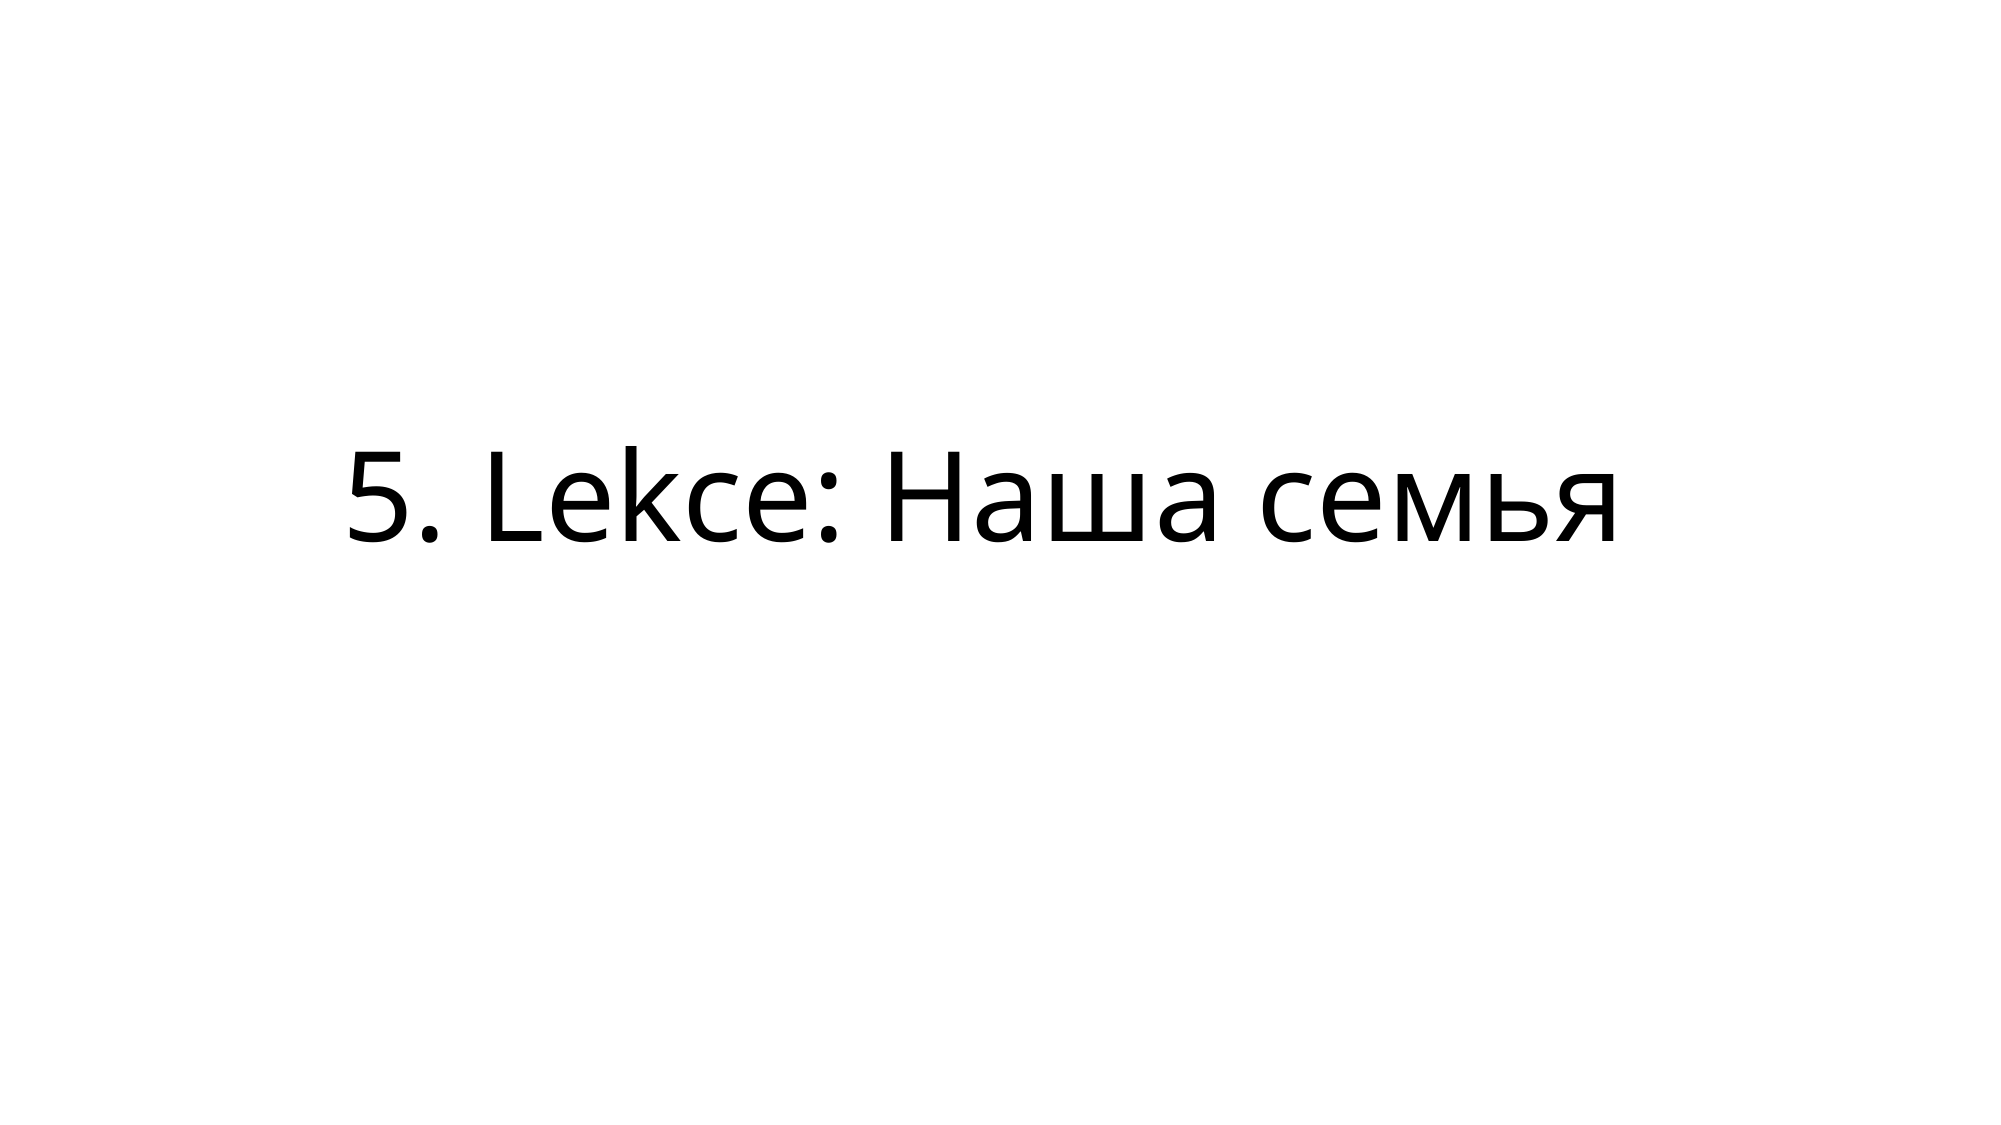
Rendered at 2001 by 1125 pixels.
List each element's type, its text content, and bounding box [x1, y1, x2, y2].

title 5. Lekce: Наша семья [249, 184, 1750, 576]
